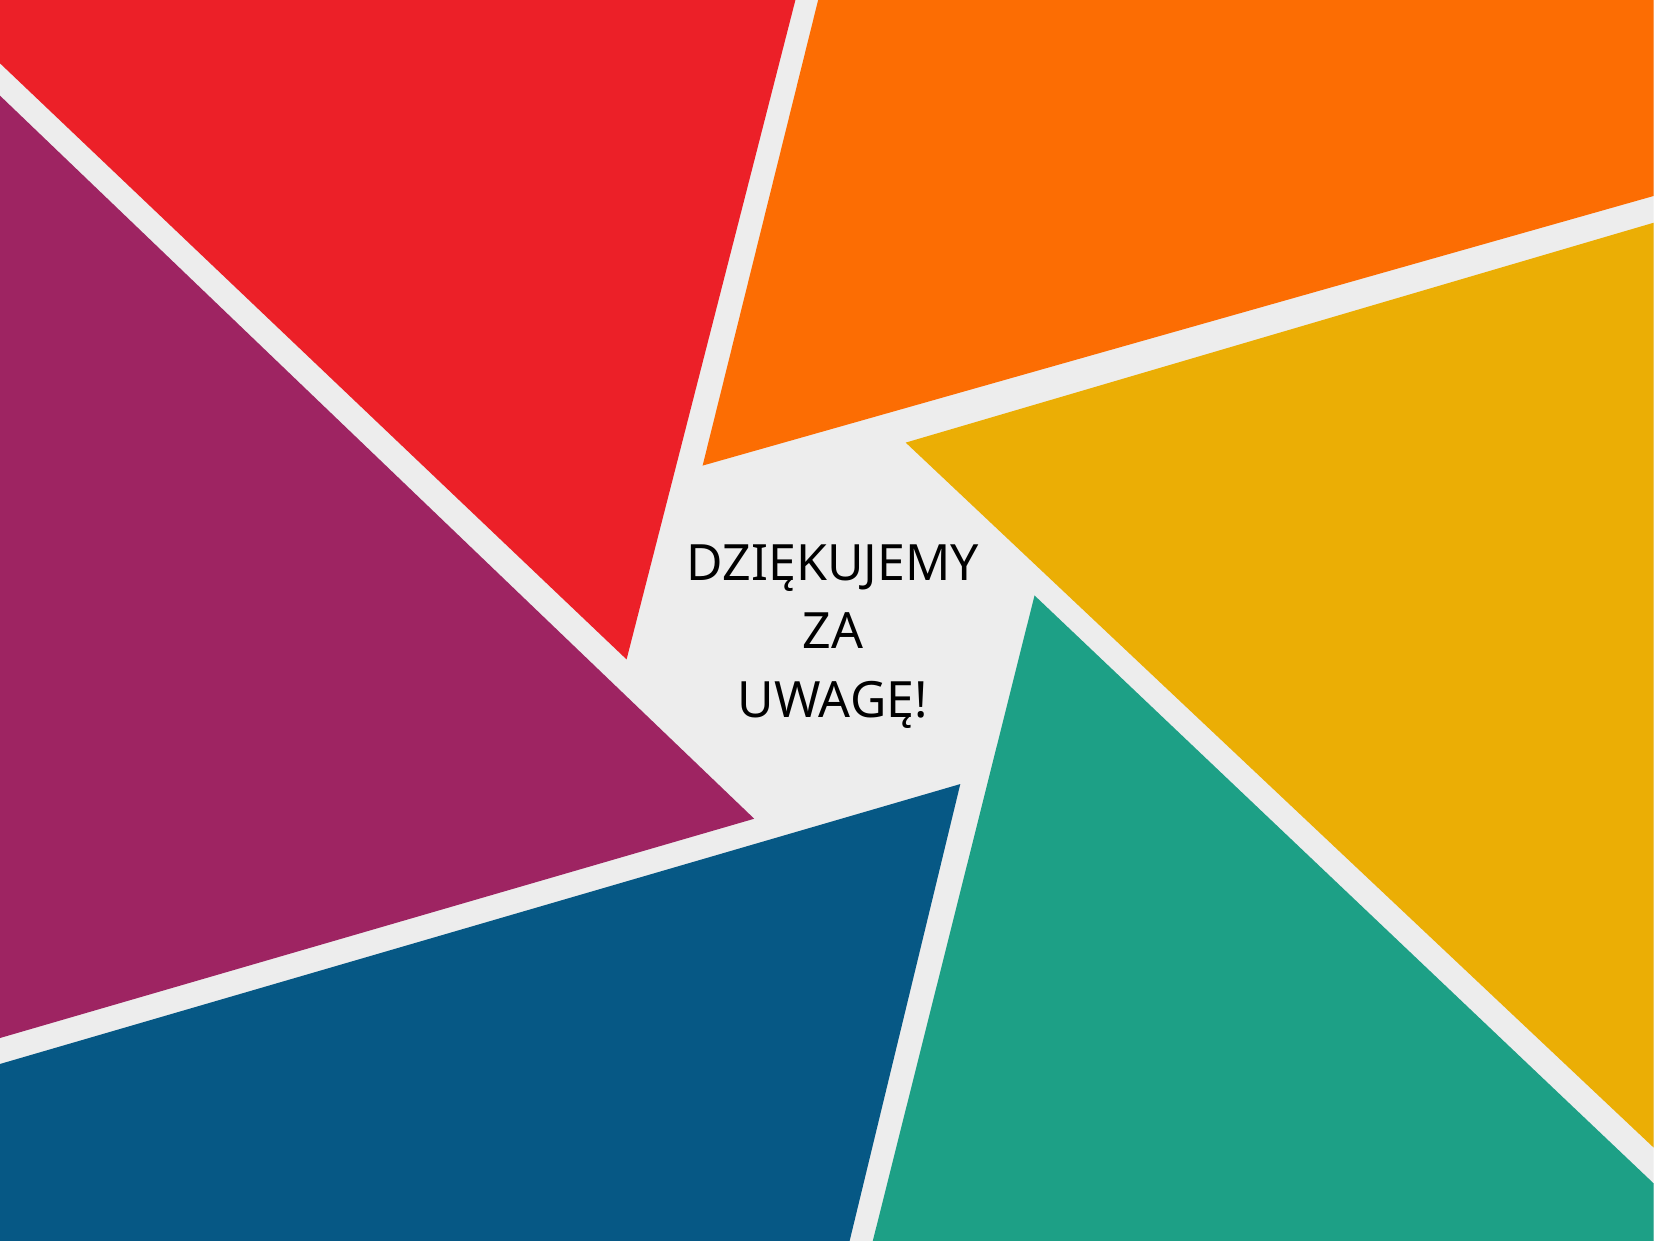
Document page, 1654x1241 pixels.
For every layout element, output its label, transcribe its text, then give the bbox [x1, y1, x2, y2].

text_box DZIĘKUJEMY ZA UWAGĘ! [661, 519, 1004, 773]
